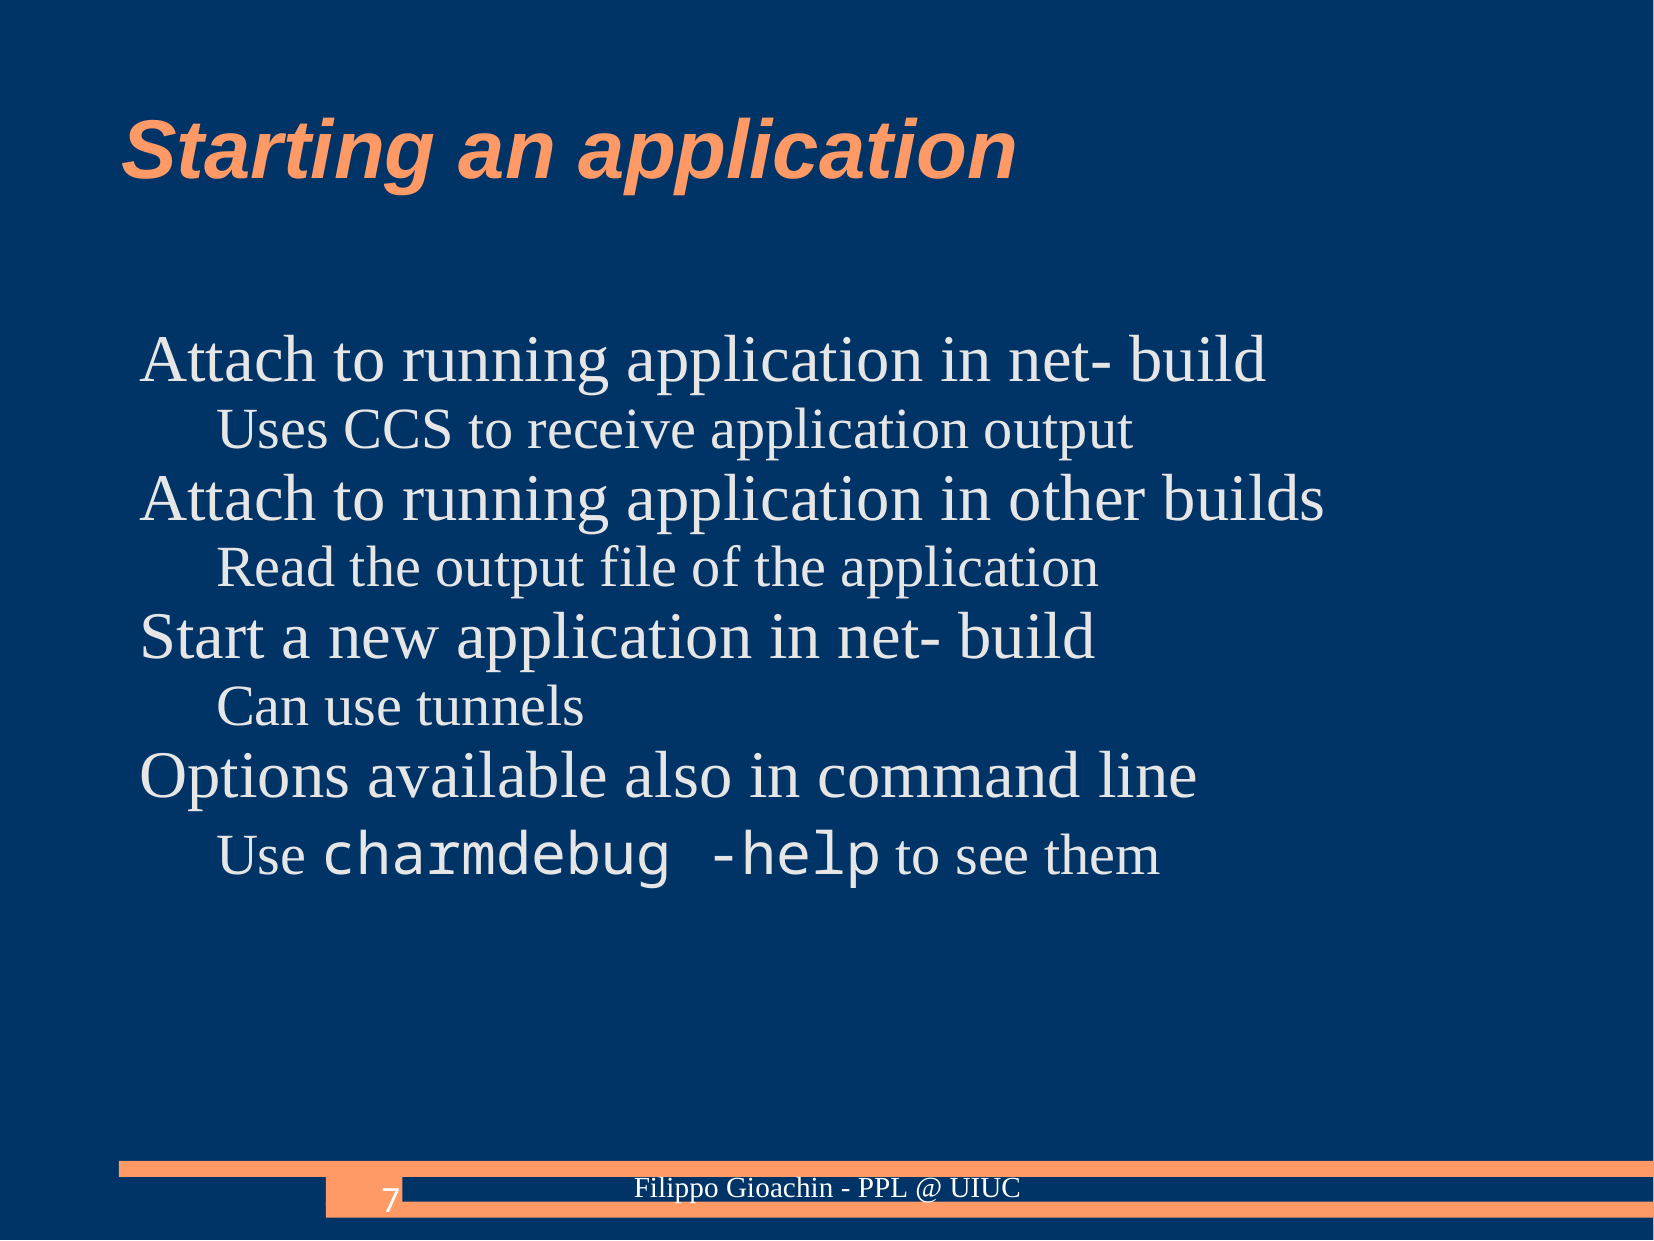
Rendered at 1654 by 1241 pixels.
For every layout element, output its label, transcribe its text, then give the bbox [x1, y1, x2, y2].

list Attach to running application in net- build Uses CCS to receive application output Attach to running application in other builds Read the output file of the application Start a new application in net- build Can use tunnels Options available also in command line Use charmdebug -help to see them [121, 322, 1561, 1118]
title Starting an application [121, 53, 1534, 247]
